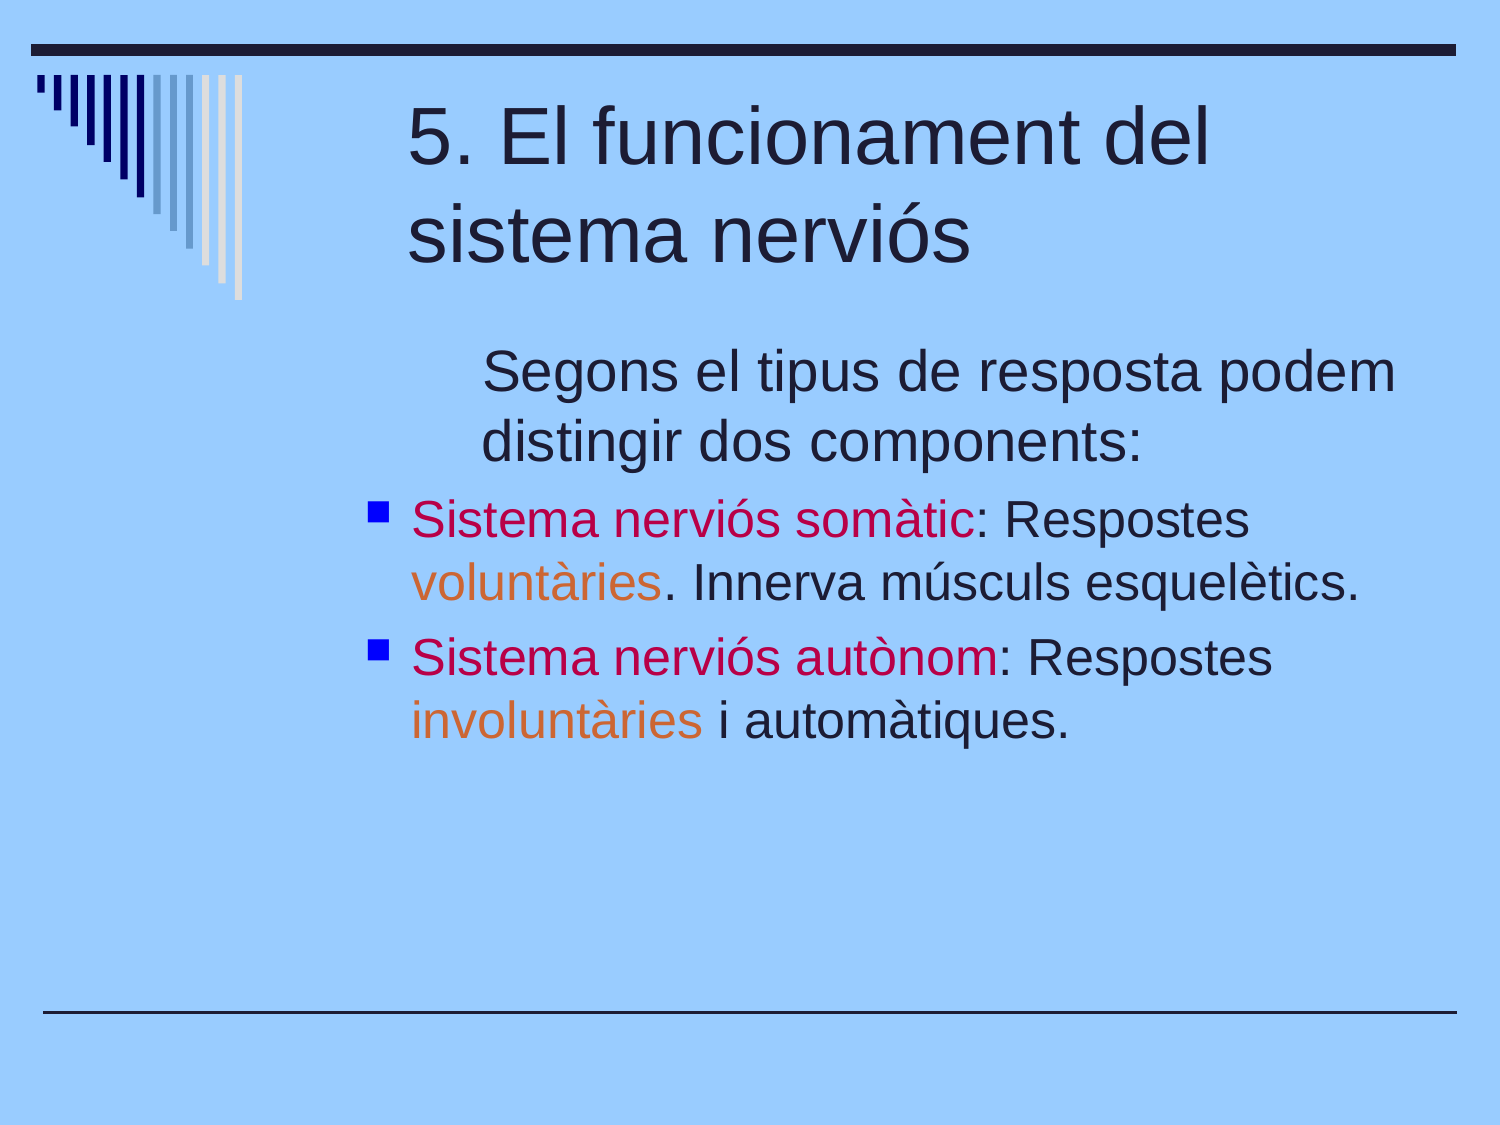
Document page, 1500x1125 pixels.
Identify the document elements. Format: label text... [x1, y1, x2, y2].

title 5. El funcionament del sistema nerviós [274, 75, 1425, 288]
list Segons el tipus de resposta podem distingir dos components: Sistema nerviós somàtic: Respostes voluntàries. Innerva músculs esquelètics. Sistema nerviós autònom: Respostes involuntàries i automàtiques. [274, 324, 1425, 1001]
